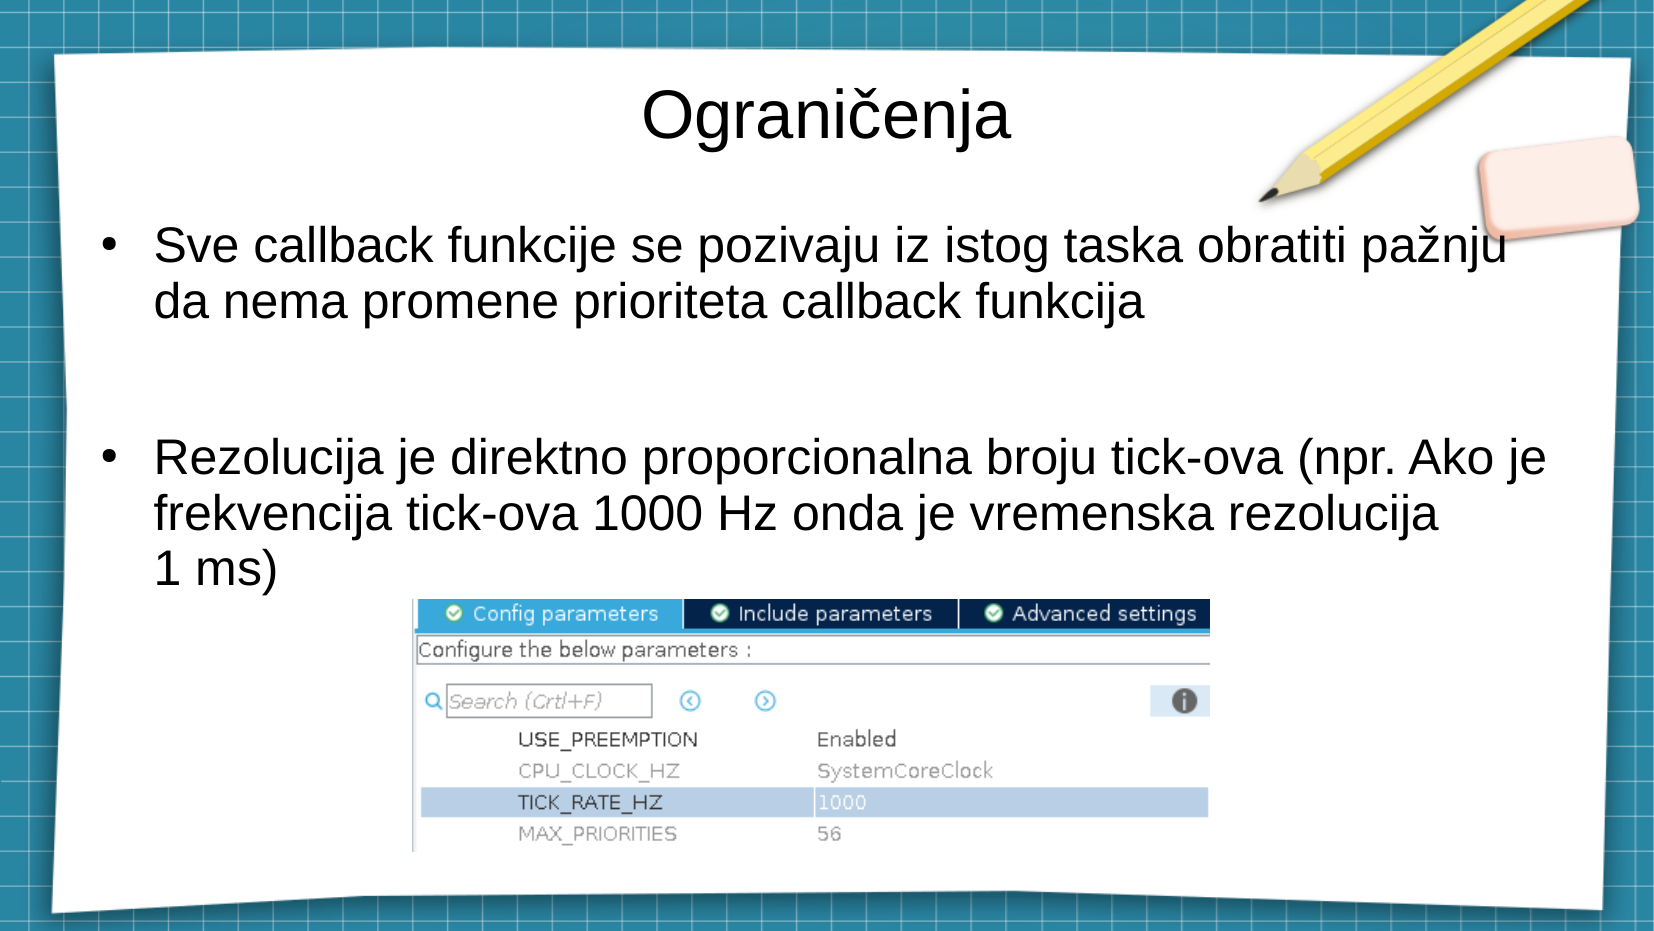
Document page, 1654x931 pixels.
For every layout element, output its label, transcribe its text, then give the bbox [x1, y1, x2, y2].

title Ograničenja [82, 37, 1571, 193]
picture [0, 0, 1654, 931]
list Sve callback funkcije se pozivaju iz istog taska obratiti pažnju da nema promene prioriteta callback funkcija Rezolucija je direktno proporcionalna broju tick-ova (npr. Ako je frekvencija tick-ova 1000 Hz onda je vremenska rezolucija 1 ms) [82, 217, 1571, 758]
